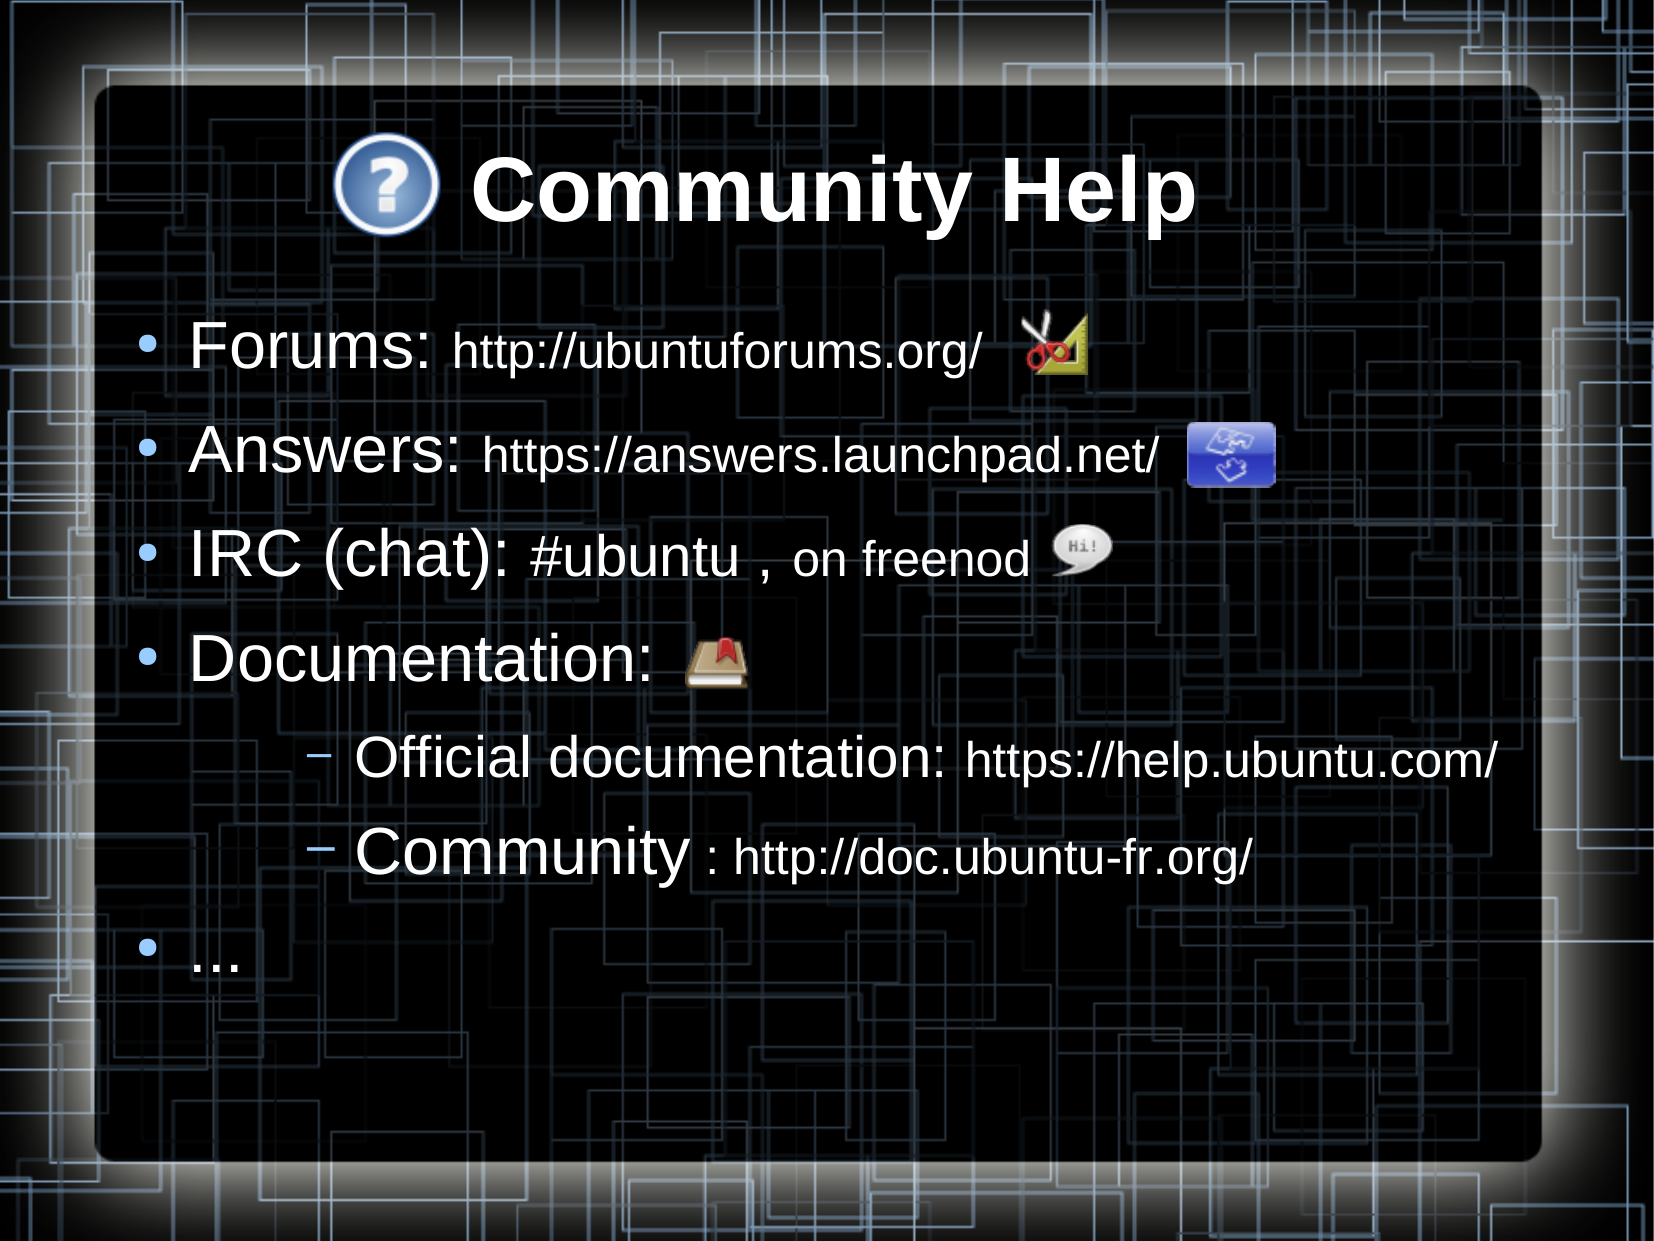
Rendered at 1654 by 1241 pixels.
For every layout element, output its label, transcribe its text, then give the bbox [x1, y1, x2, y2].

picture [0, 0, 1654, 1241]
title Community Help [106, 104, 1530, 277]
list Forums: http://ubuntuforums.org/ Answers: https://answers.launchpad.net/ IRC (chat): #ubuntu , on freenod Documentation: Official documentation: https://help.ubuntu.com/ Community : http://doc.ubuntu-fr.org/ ... [118, 307, 1512, 1112]
